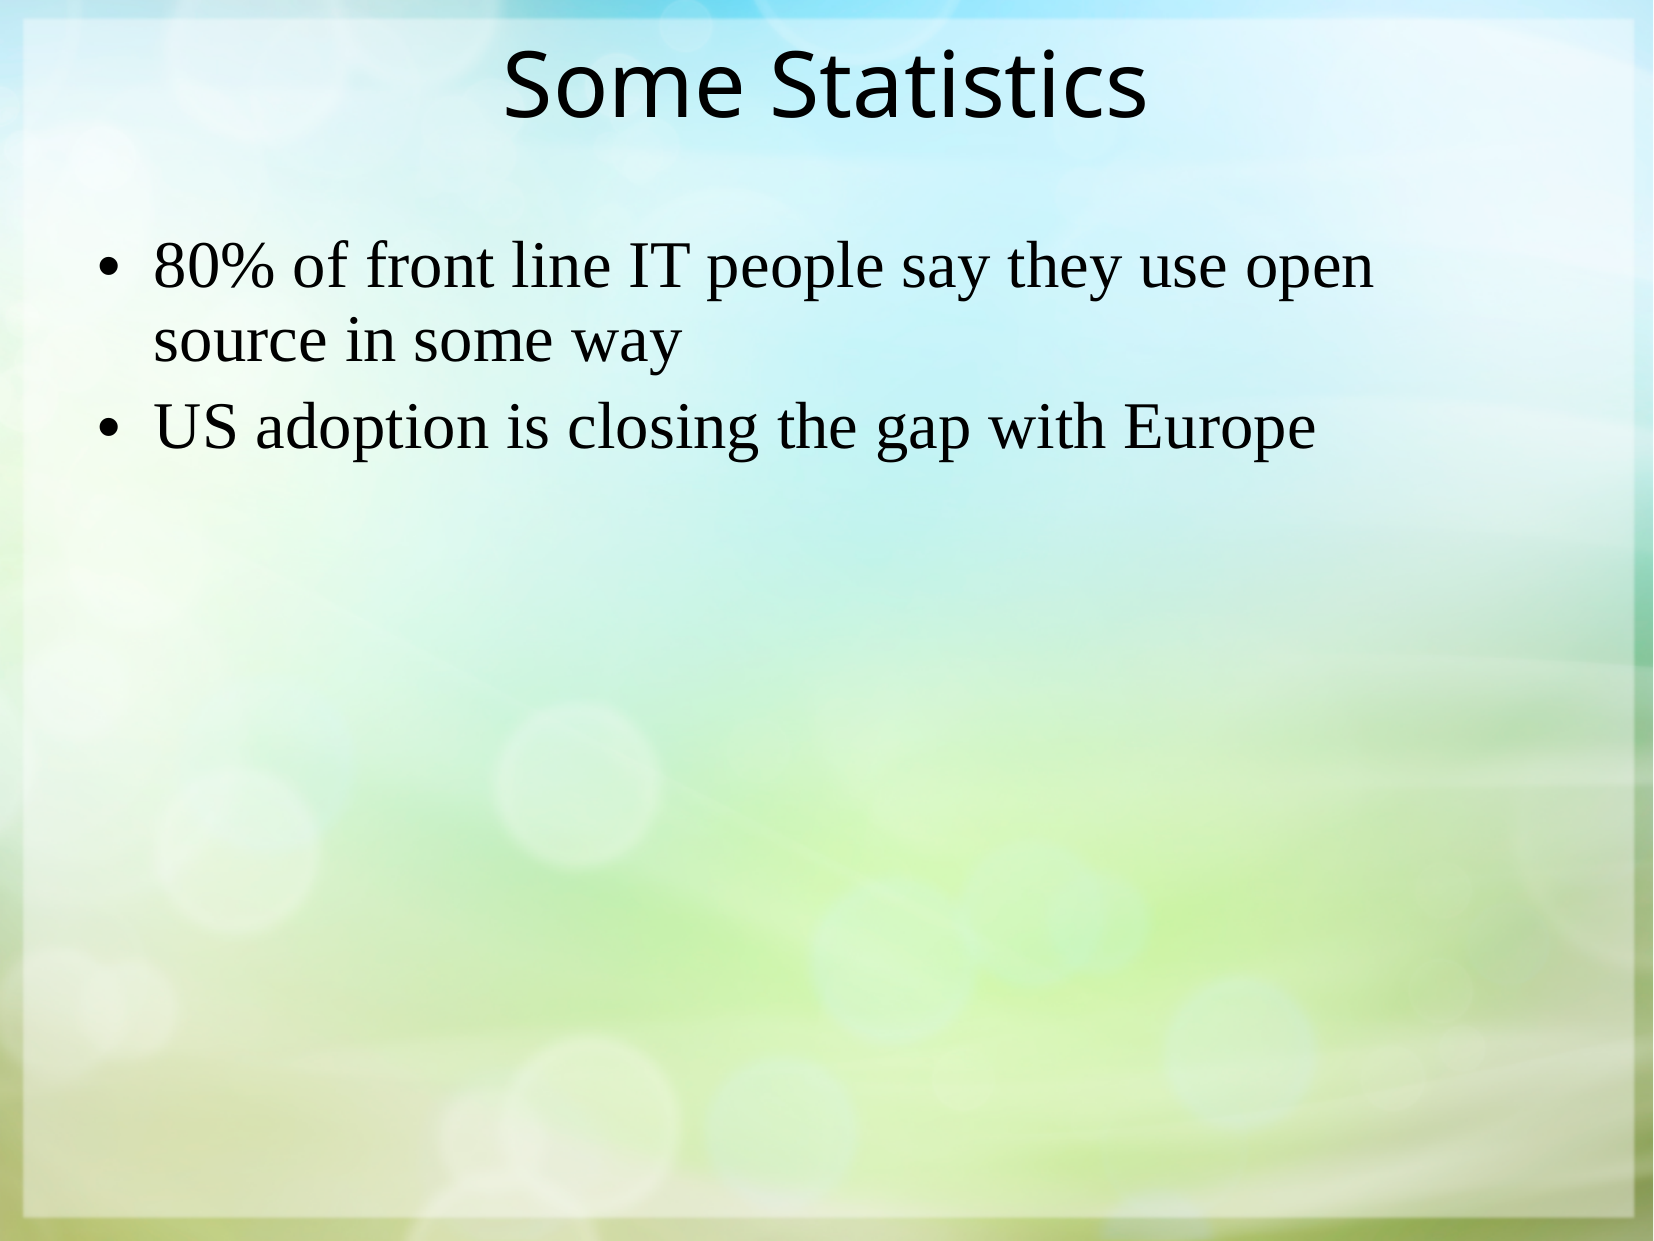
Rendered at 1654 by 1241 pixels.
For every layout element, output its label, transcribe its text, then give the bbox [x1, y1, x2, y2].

list 80% of front line IT people say they use open source in some way US adoption is closing the gap with Europe [82, 220, 1571, 1108]
title Some Statistics [82, 0, 1571, 186]
picture [0, 0, 1654, 1241]
